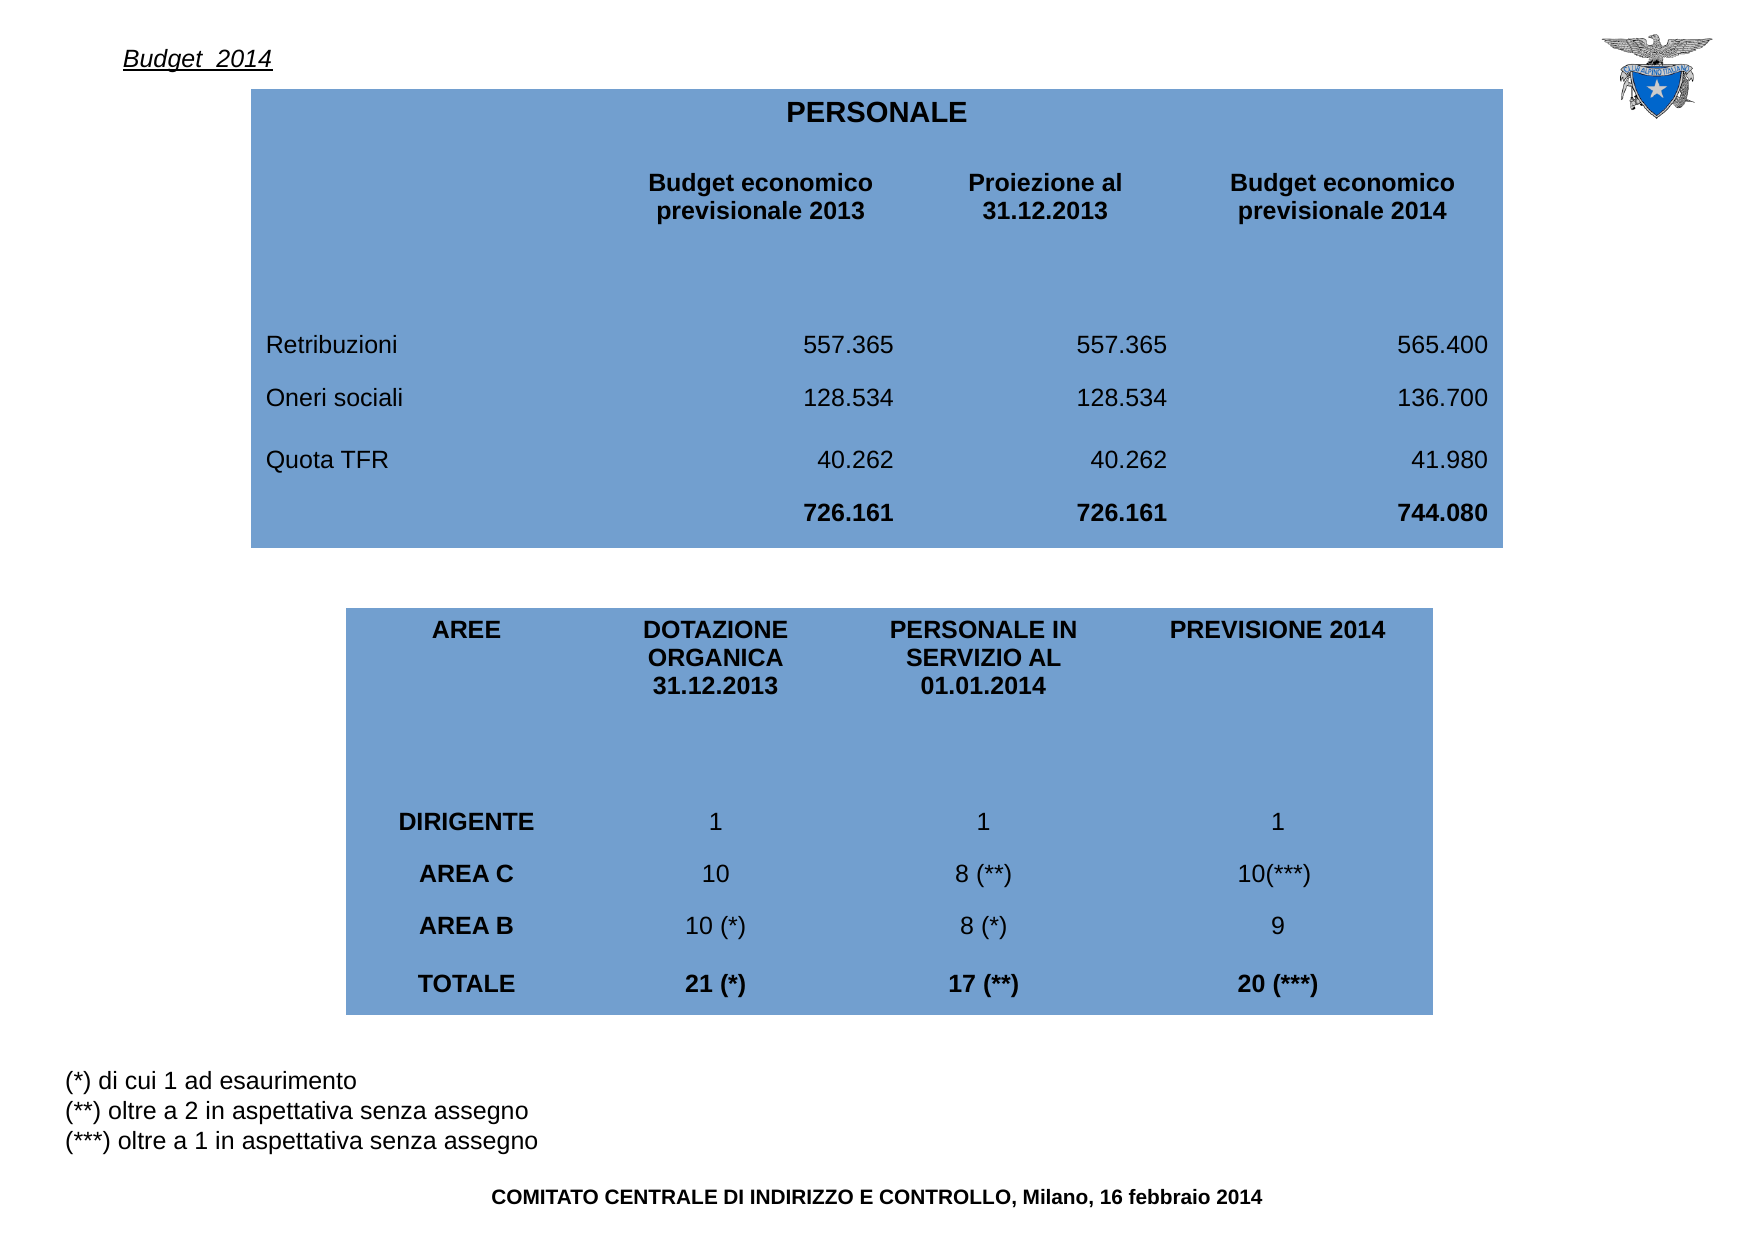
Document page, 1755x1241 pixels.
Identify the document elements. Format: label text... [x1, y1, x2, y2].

table_cell 40.262 [613, 438, 909, 491]
table_cell AREA B [346, 905, 588, 962]
table_cell 21 (*) [588, 962, 844, 1015]
table_cell 10(***) [1123, 853, 1433, 905]
table_cell 557.365 [613, 323, 909, 376]
table_cell Proiezione al 31.12.2013 [909, 161, 1182, 323]
table_cell 8 (*) [844, 905, 1123, 962]
table_cell 40.262 [909, 438, 1182, 491]
text_box COMITATO CENTRALE DI INDIRIZZO E CONTROLLO, Milano, 16 febbraio 2014 [392, 1176, 1362, 1217]
table_cell Oneri sociali [251, 376, 613, 438]
table_cell 136.700 [1182, 376, 1503, 438]
table_cell Budget economico previsionale 2013 [613, 161, 909, 323]
table_cell 557.365 [909, 323, 1182, 376]
text_box (*) di cui 1 ad esaurimento (**) oltre a 2 in aspettativa senza assegno (***) oltre a 1 in aspettativa senza assegno [50, 1057, 748, 1164]
text_box Budget 2014 [50, 35, 346, 82]
table_cell 744.080 [1182, 491, 1503, 548]
table_cell 20 (***) [1123, 962, 1433, 1015]
table_cell 726.161 [613, 491, 909, 548]
table_cell DIRIGENTE [346, 800, 588, 853]
table_cell Budget economico previsionale 2014 [1182, 161, 1503, 323]
table_cell 8 (**) [844, 853, 1123, 905]
table_cell 1 [588, 800, 844, 853]
table_header PERSONALE [251, 89, 1503, 161]
table_cell 1 [844, 800, 1123, 853]
table_cell 10 [588, 853, 844, 905]
picture [1597, 29, 1718, 128]
table_cell 17 (**) [844, 962, 1123, 1015]
table_cell TOTALE [346, 962, 588, 1015]
table_header DOTAZIONE ORGANICA 31.12.2013 [588, 608, 844, 800]
table_cell [251, 491, 613, 548]
table_cell 128.534 [909, 376, 1182, 438]
table_cell 565.400 [1182, 323, 1503, 376]
table_cell 9 [1123, 905, 1433, 962]
table_cell 726.161 [909, 491, 1182, 548]
table_cell 41.980 [1182, 438, 1503, 491]
table_header PREVISIONE 2014 [1123, 608, 1433, 800]
table_header AREE [346, 608, 588, 800]
table_header PERSONALE IN SERVIZIO AL 01.01.2014 [844, 608, 1123, 800]
table_cell 1 [1123, 800, 1433, 853]
table_cell Retribuzioni [251, 323, 613, 376]
table_cell AREA C [346, 853, 588, 905]
table_cell 128.534 [613, 376, 909, 438]
table_cell 10 (*) [588, 905, 844, 962]
table_cell [251, 161, 613, 323]
table_cell Quota TFR [251, 438, 613, 491]
